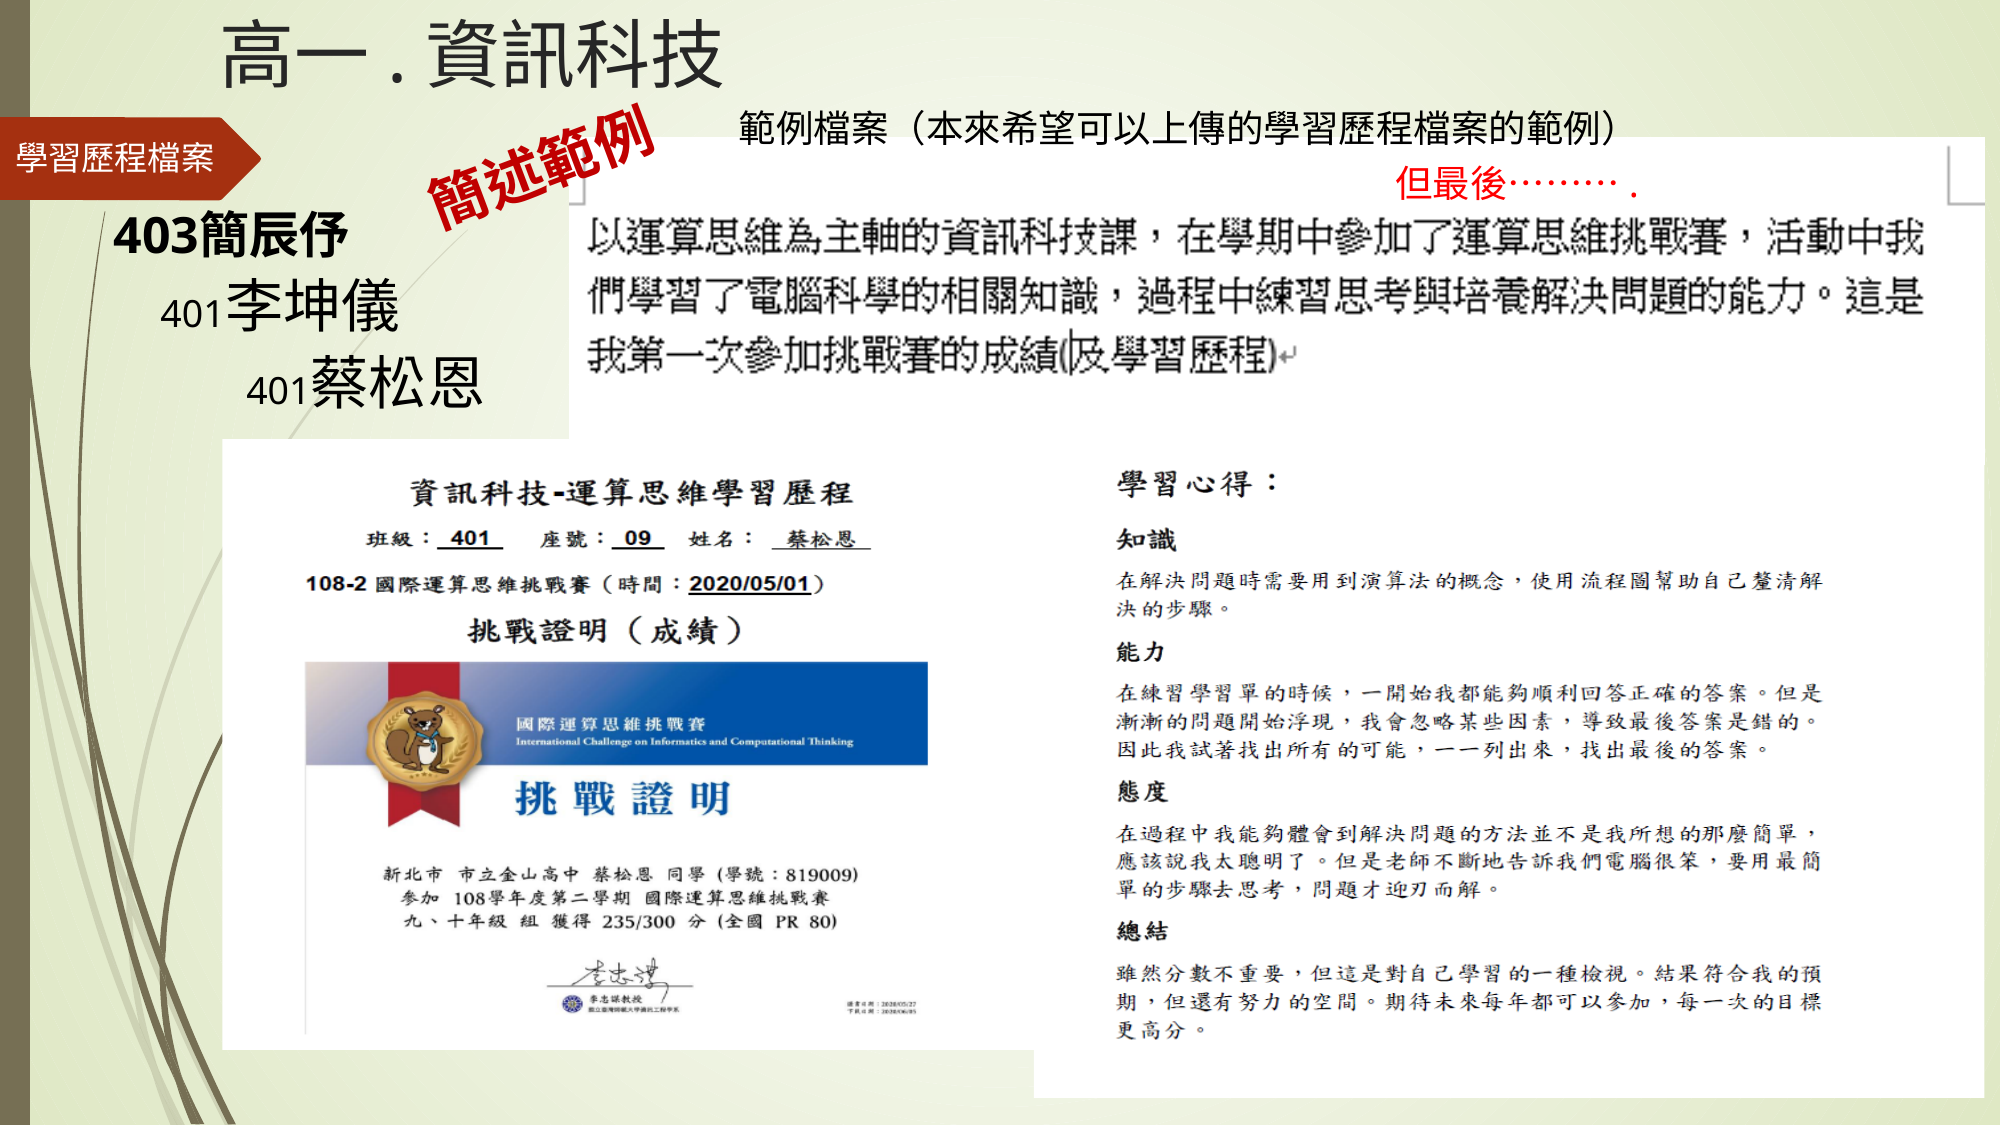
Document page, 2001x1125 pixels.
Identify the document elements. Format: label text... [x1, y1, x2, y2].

title 高一.資訊科技 [548, 203, 569, 211]
picture [222, 137, 1985, 1098]
text_box 簡述範例 [402, 79, 682, 254]
text_box 學習歷程檔案 [0, 137, 265, 228]
text_box 401李坤儀 [145, 261, 416, 348]
text_box 範例檔案（本來希望可以上傳的學習歷程檔案的範例） 但最後………. [723, 97, 1880, 204]
text_box 403簡辰伃 [98, 196, 365, 273]
text_box 401蔡松恩 [231, 339, 502, 426]
title 高一.資訊科技 [204, 0, 1667, 211]
